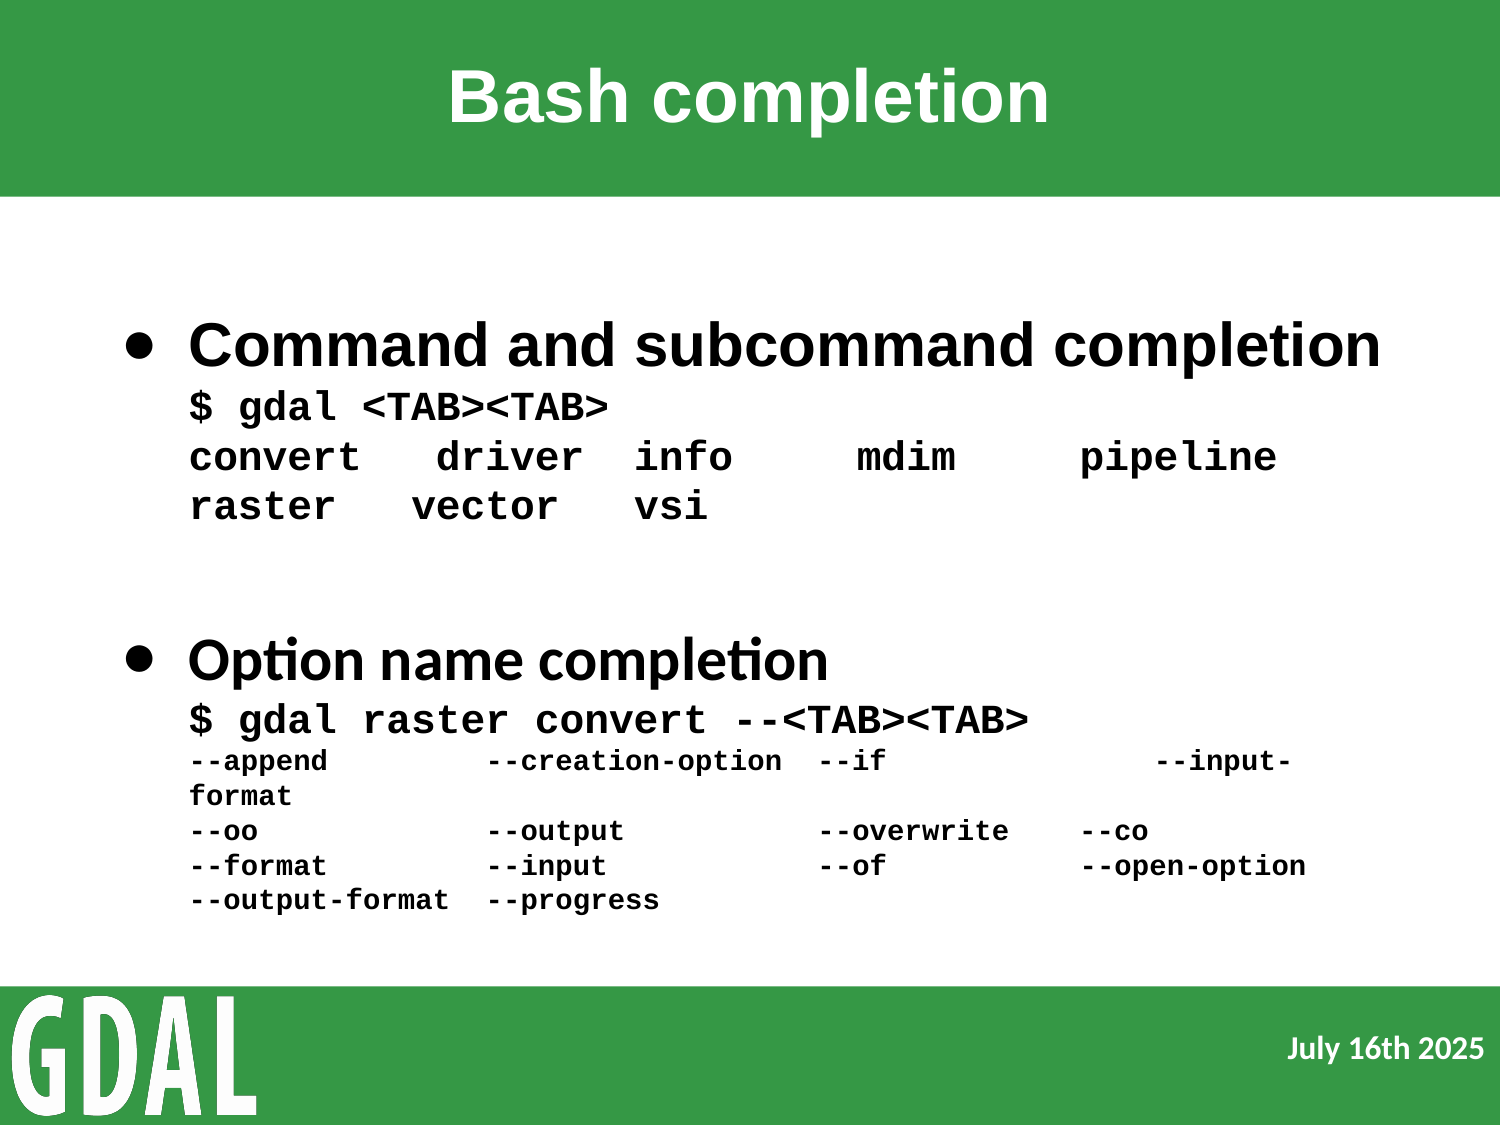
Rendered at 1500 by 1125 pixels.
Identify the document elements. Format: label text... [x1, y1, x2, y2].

list Command and subcommand completion $ gdal <TAB><TAB> convert driver info mdim pipeline raster vector vsi Option name completion $ gdal raster convert --<TAB><TAB> --append --creation-option --if --input-format --oo --output --overwrite --co --format --input --of --open-option --output-format --progress [103, 299, 1397, 967]
picture [11, 995, 257, 1116]
title Bash completion [0, 0, 1500, 197]
